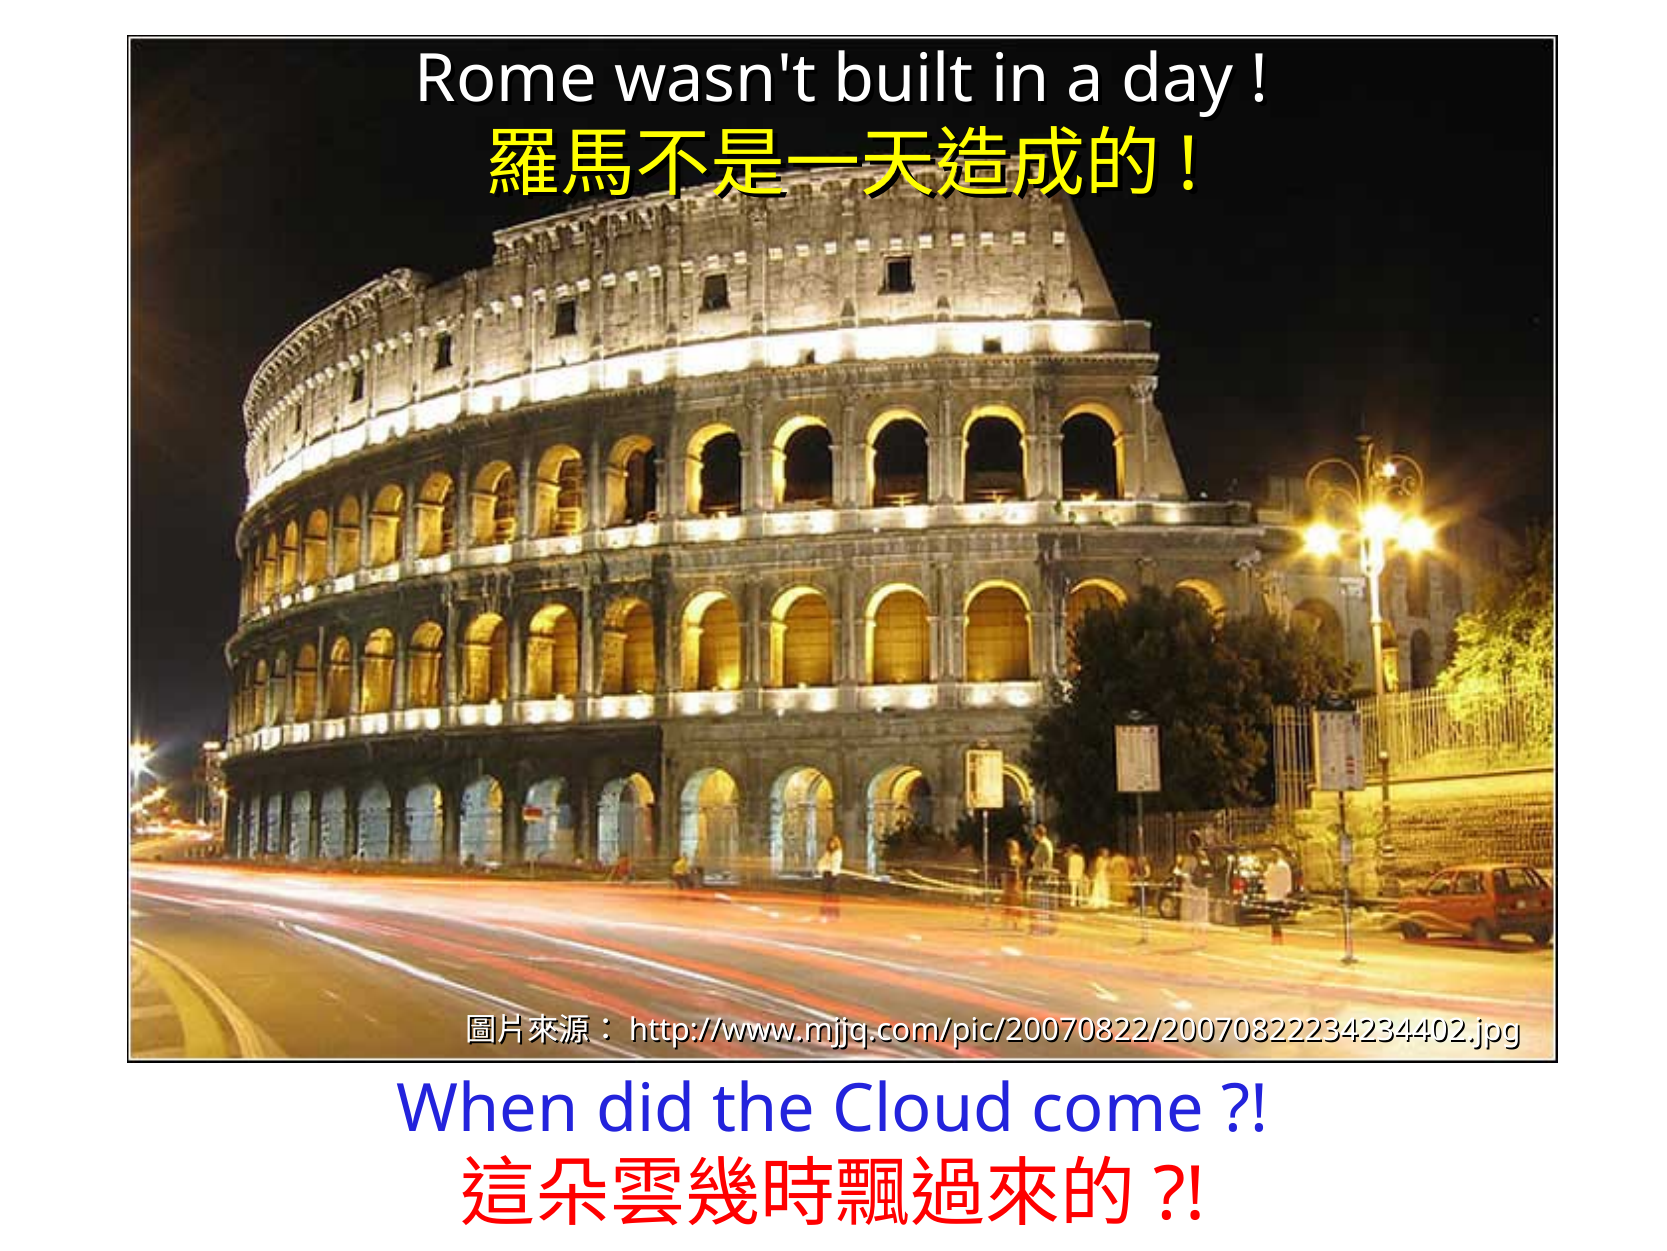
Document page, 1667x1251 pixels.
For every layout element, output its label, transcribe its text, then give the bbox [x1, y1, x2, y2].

text_box 圖片來源：http://www.mjjq.com/pic/20070822/20070822234234402.jpg [448, 1002, 1548, 1057]
text_box Rome wasn't built in a day ! 羅馬不是一天造成的! [111, 27, 1574, 213]
picture [127, 213, 1558, 1057]
text_box When did the Cloud come ?! 這朵雲幾時飄過來的?! [0, 1057, 1667, 1243]
